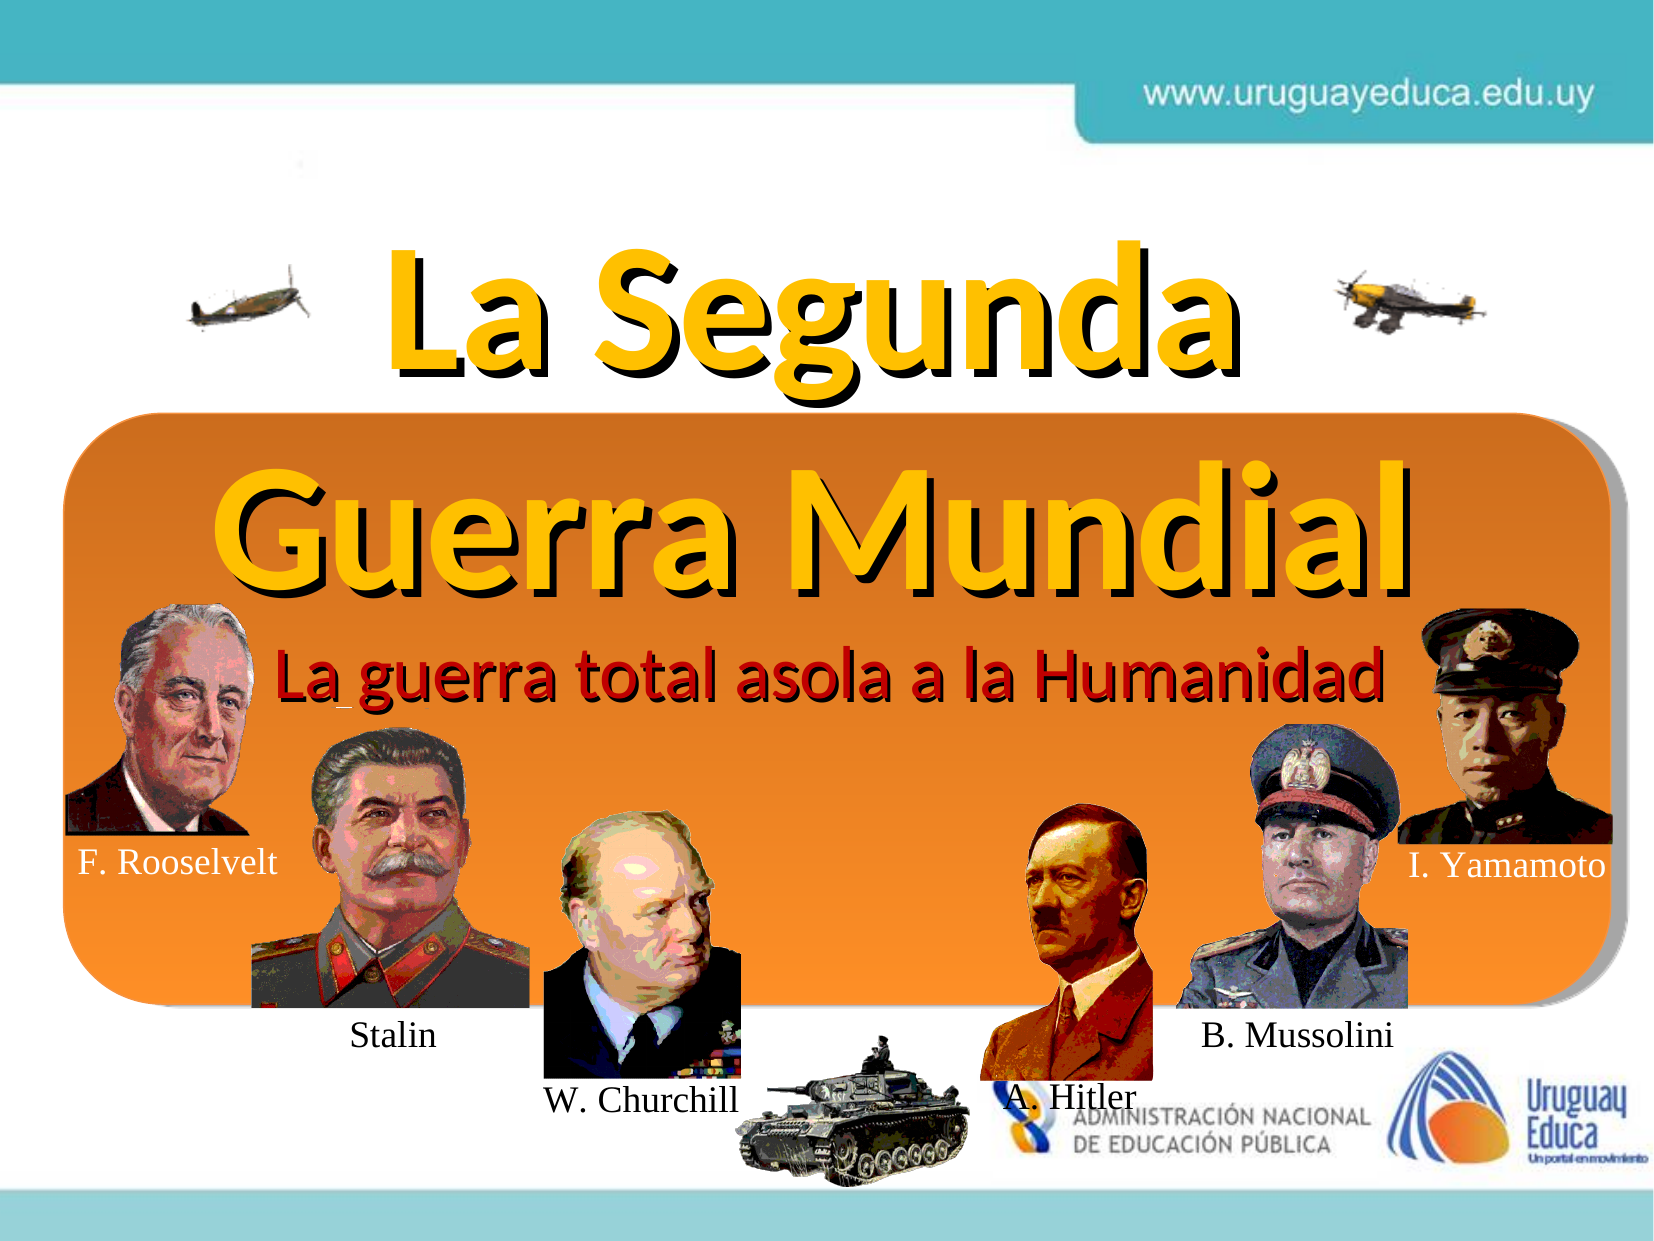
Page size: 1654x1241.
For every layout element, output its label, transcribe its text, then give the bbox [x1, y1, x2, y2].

picture [0, 0, 1654, 1241]
text_box W. Churchill [510, 1067, 772, 1128]
text_box [1516, 413, 1611, 608]
text_box [1503, 893, 1611, 1004]
text_box [63, 890, 149, 1004]
text_box I. Yamamoto [1377, 832, 1638, 893]
text_box Stalin [262, 1002, 524, 1063]
text_box F. Rooselvelt [47, 829, 308, 890]
text_box [63, 428, 110, 602]
text_box B. Mussolini [1167, 1002, 1429, 1063]
text_box A. Hitler [939, 1064, 1200, 1126]
text_box La guerra total asola a la Humanidad [350, 616, 1325, 805]
title La Segunda Guerra Mundial [110, 155, 1516, 616]
